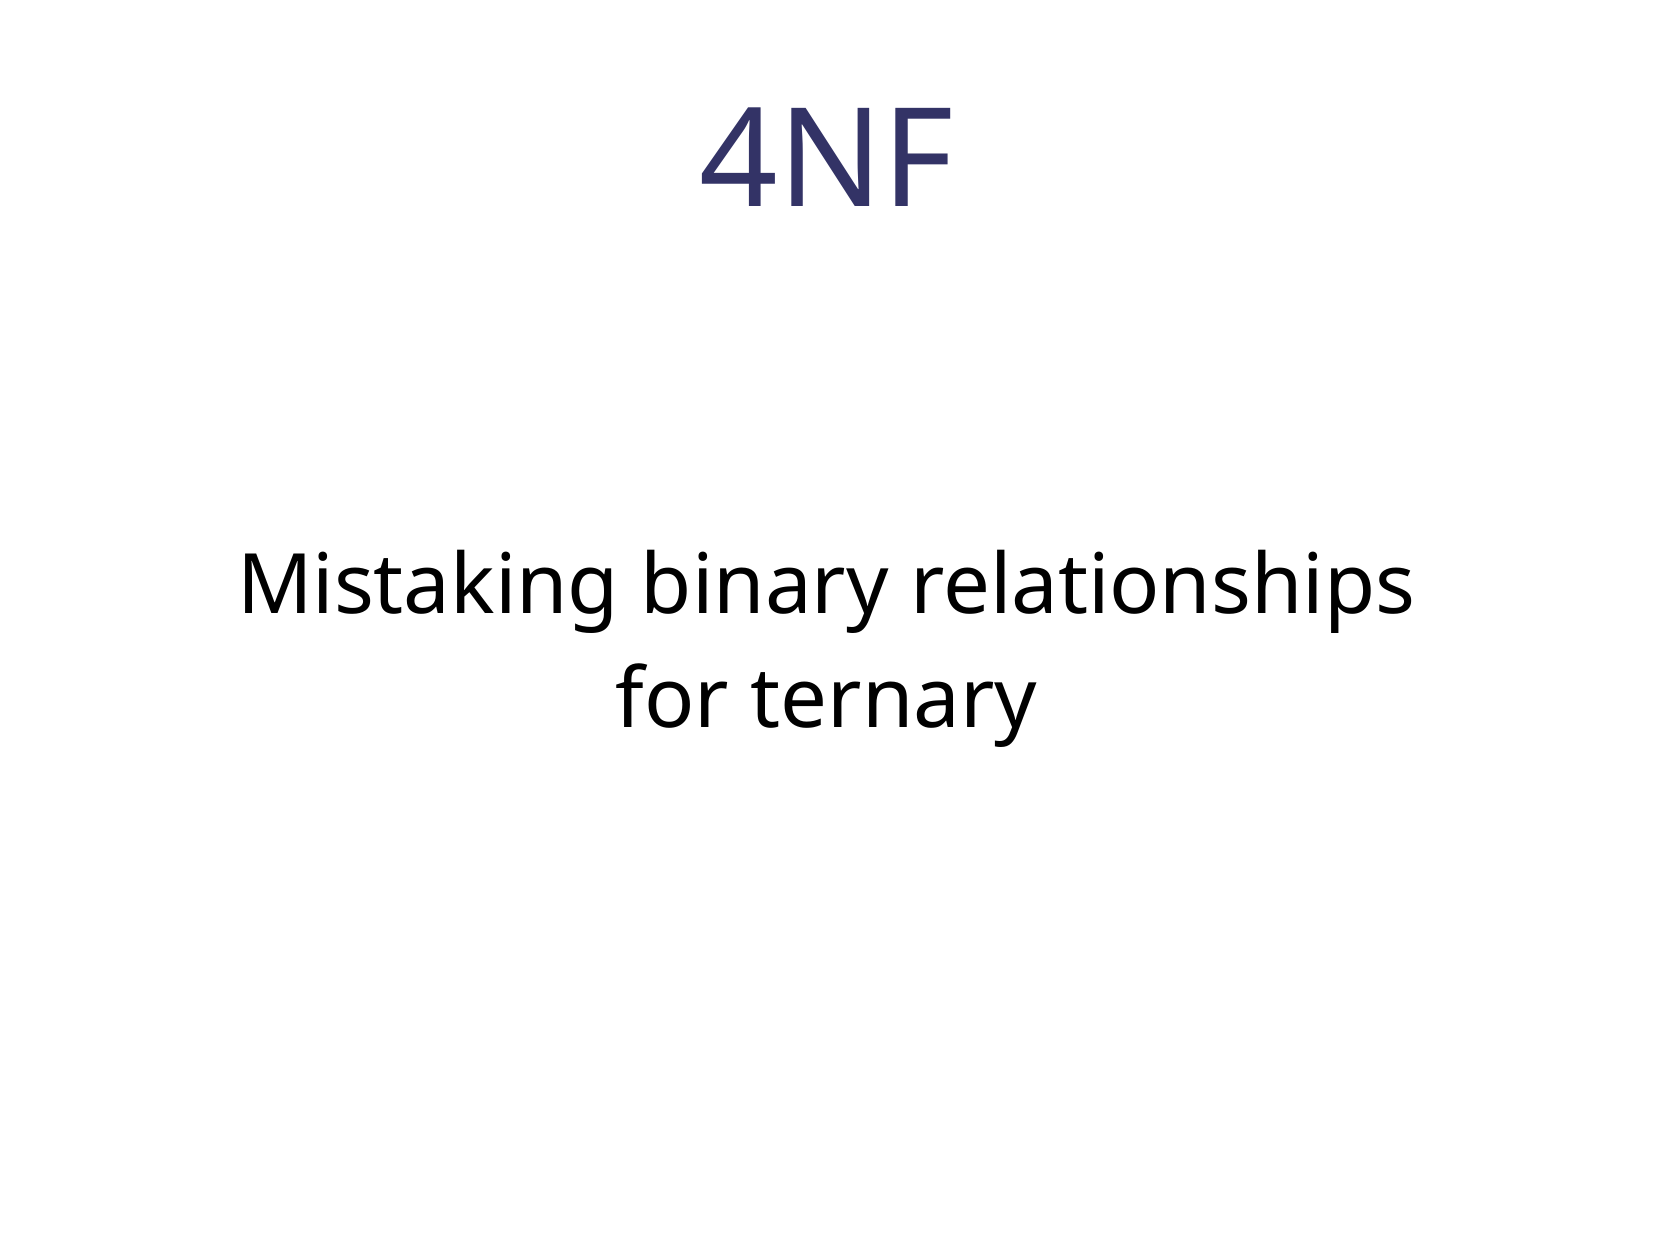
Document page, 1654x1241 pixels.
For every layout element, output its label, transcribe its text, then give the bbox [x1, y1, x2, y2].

title 4NF [82, 56, 1571, 250]
subtitle Mistaking binary relationships for ternary [82, 525, 1571, 1109]
